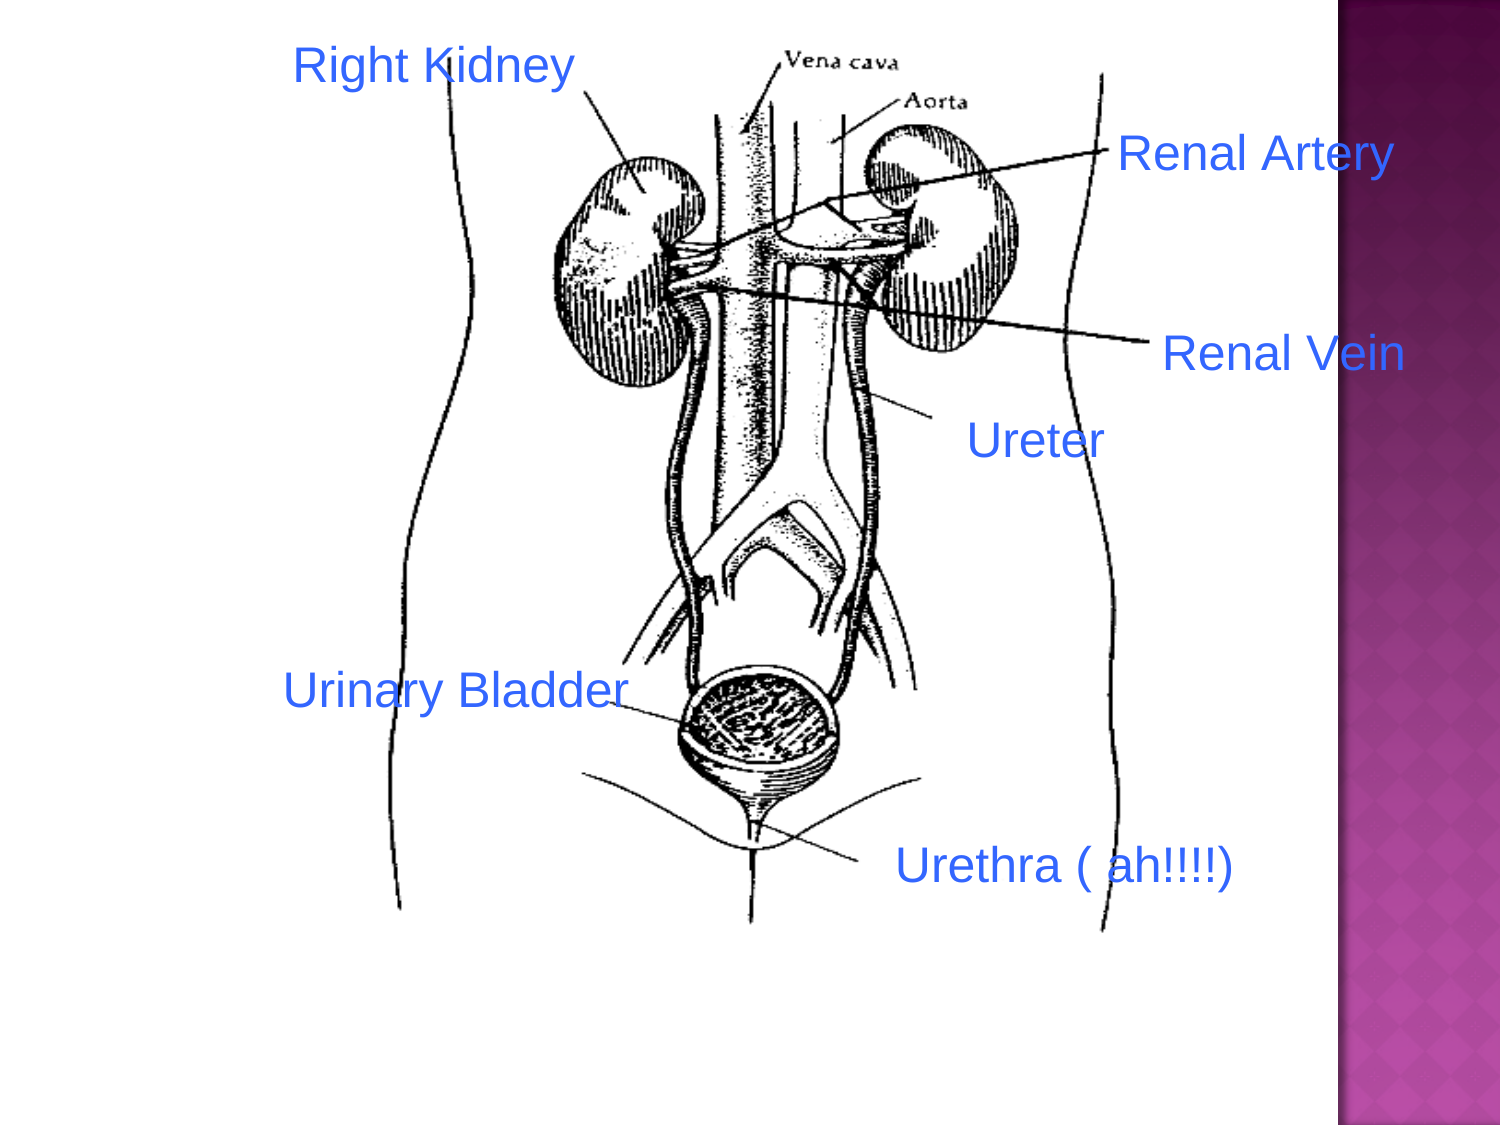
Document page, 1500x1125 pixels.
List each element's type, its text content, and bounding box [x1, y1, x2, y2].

text_box Right Kidney [277, 24, 591, 101]
text_box Ureter [951, 399, 1121, 476]
text_box Urethra ( ah!!!!) [880, 824, 1250, 901]
text_box Renal Vein [1147, 312, 1421, 388]
text_box Renal Artery [1102, 112, 1410, 188]
text_box Urinary Bladder [267, 649, 645, 726]
picture [1337, 0, 1500, 1125]
picture [339, 49, 1172, 976]
